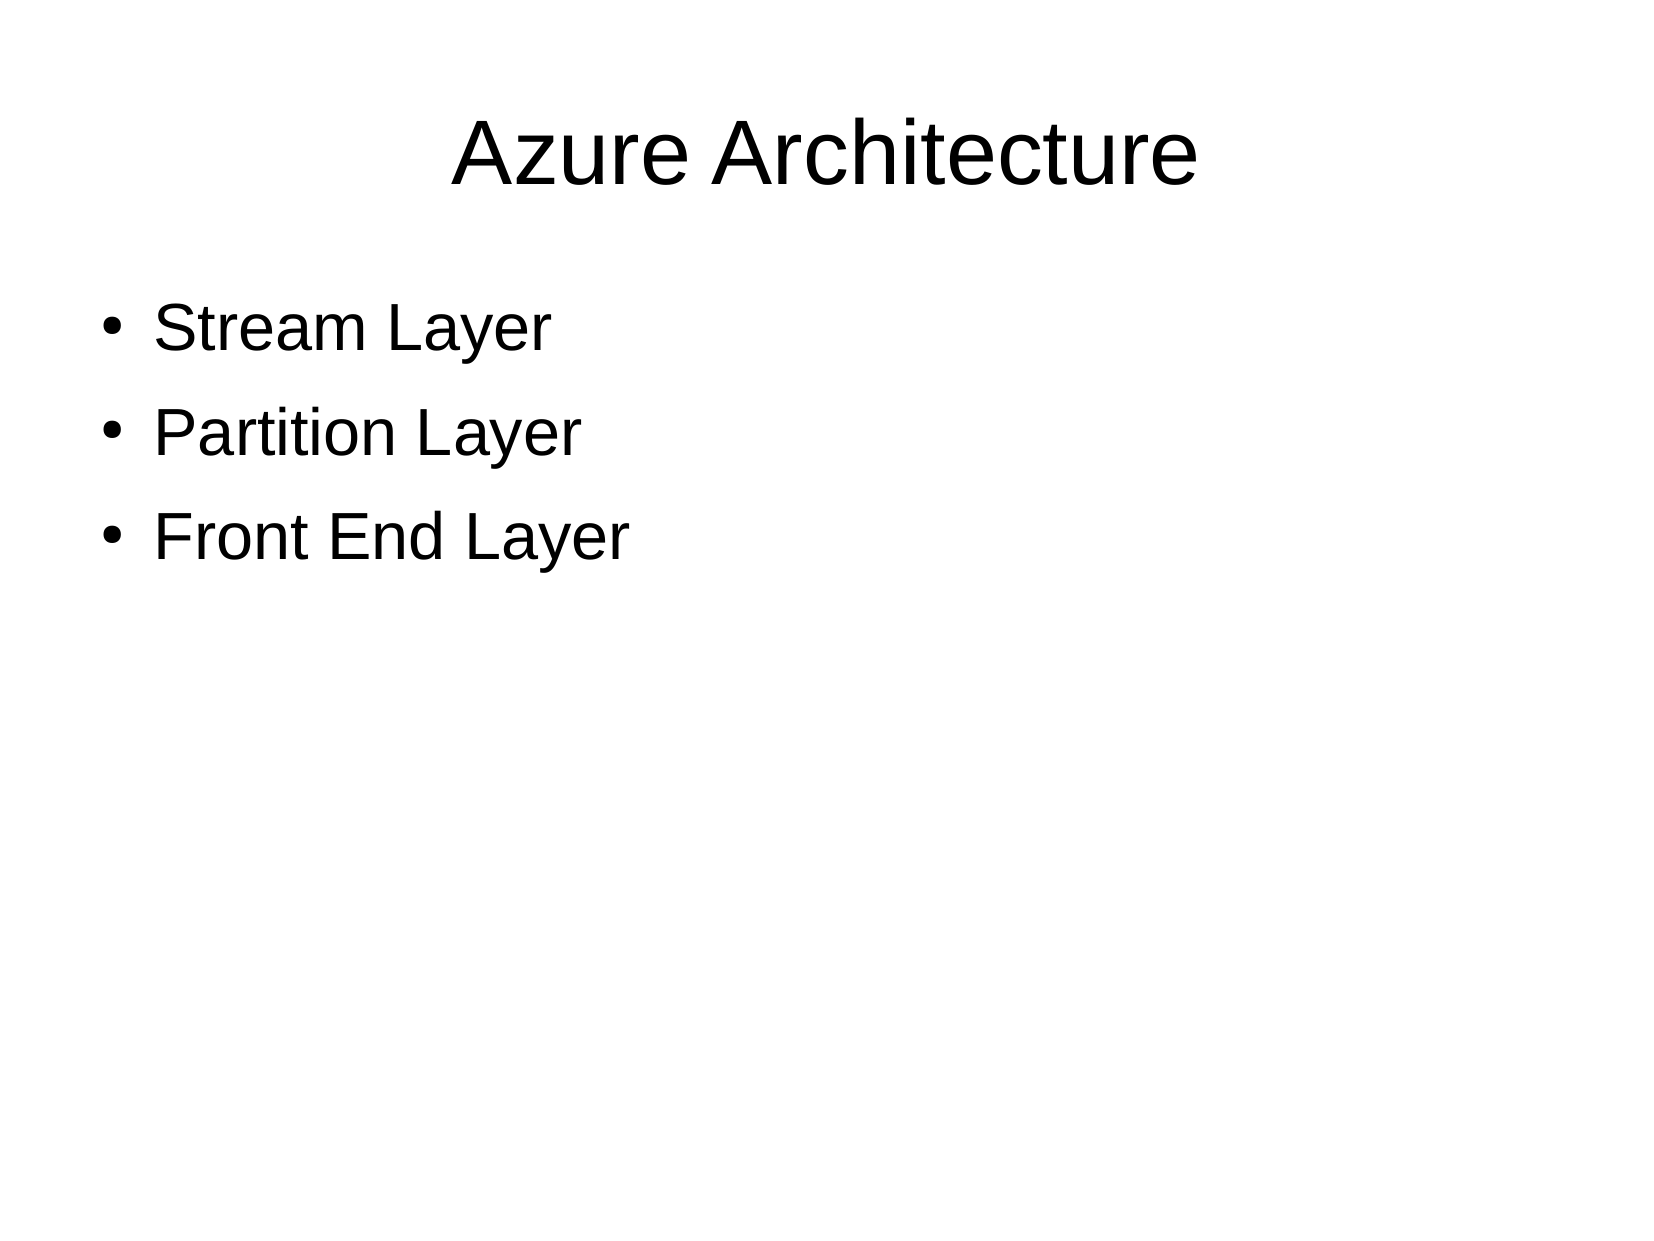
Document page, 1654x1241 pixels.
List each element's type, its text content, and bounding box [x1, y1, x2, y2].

title Azure Architecture [82, 49, 1571, 257]
list Stream Layer Partition Layer Front End Layer [82, 290, 1538, 1010]
